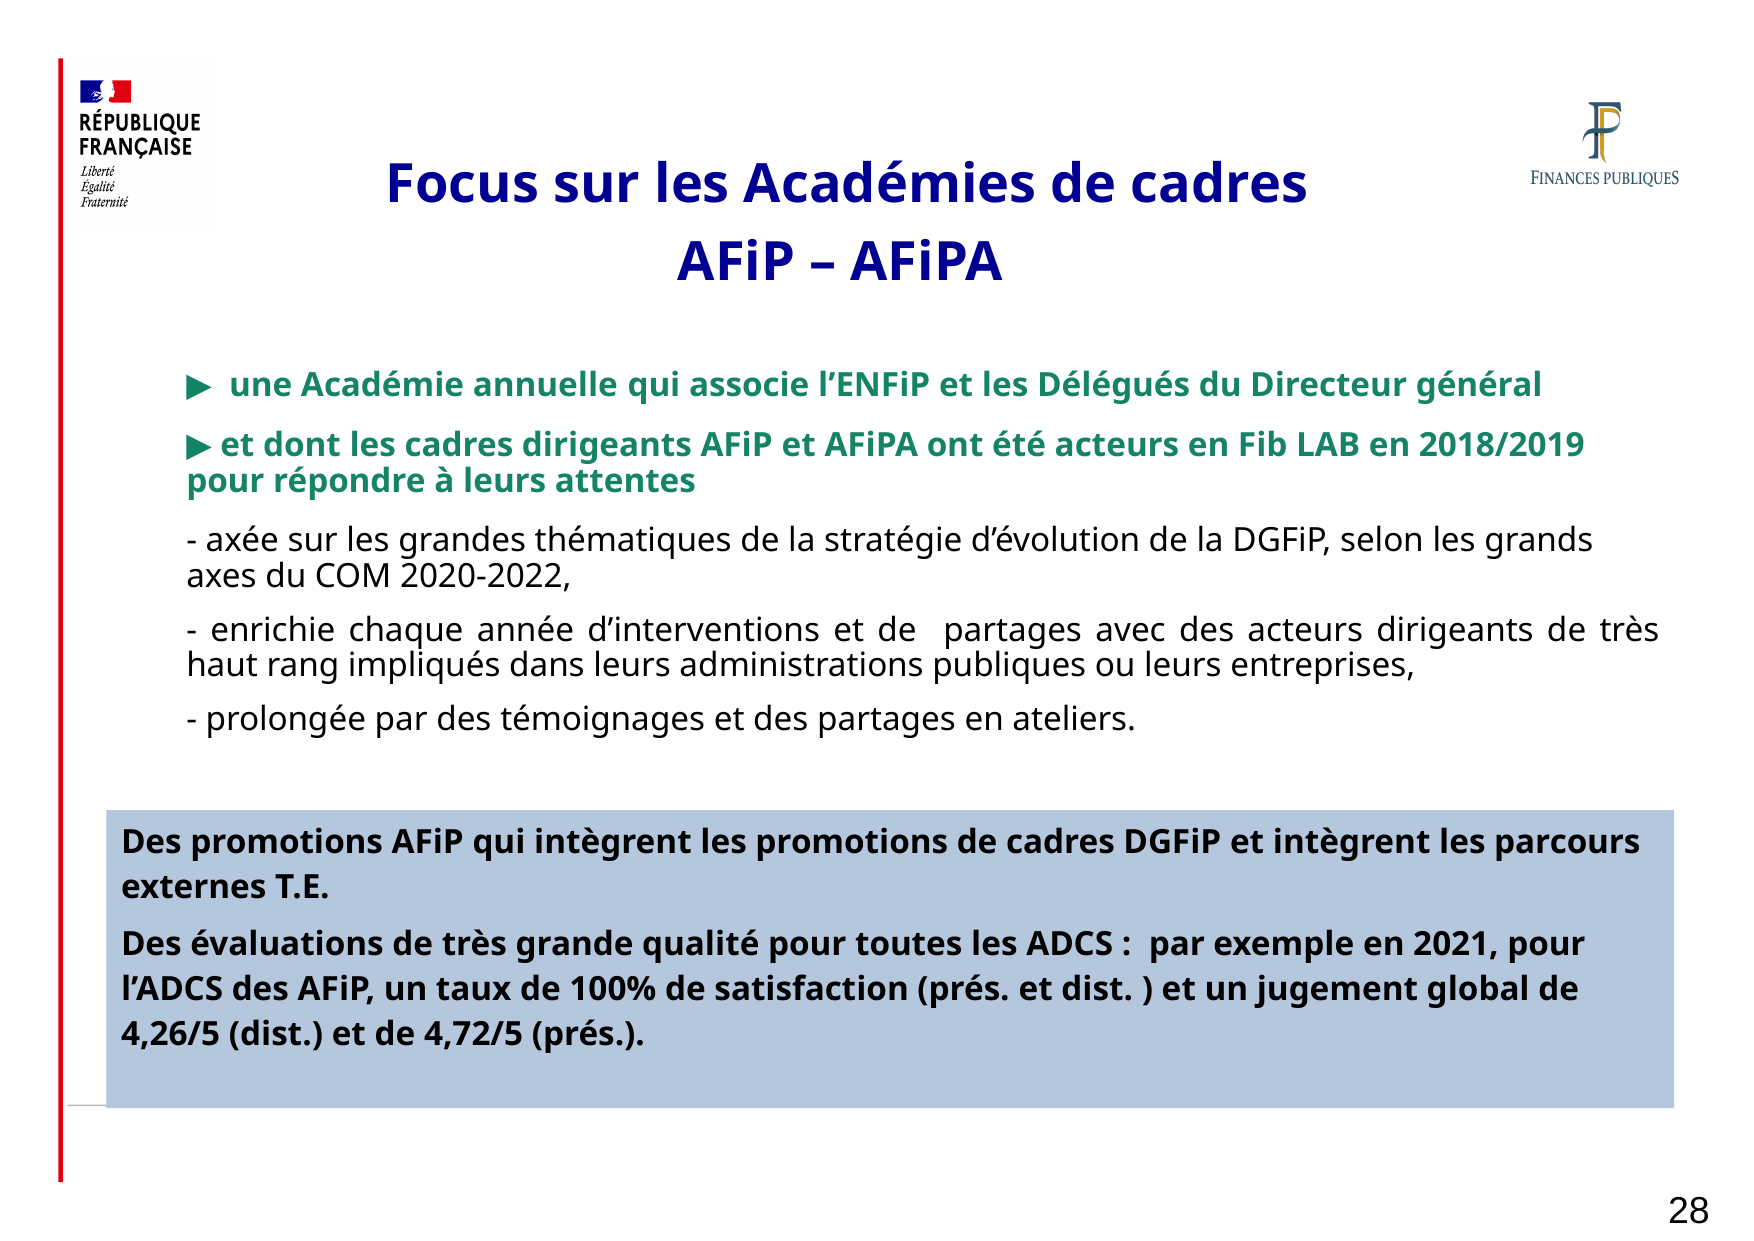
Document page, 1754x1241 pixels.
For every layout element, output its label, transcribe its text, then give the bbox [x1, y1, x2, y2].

text_box [58, 58, 63, 1183]
text_box Des promotions AFiP qui intègrent les promotions de cadres DGFiP et intègrent les parcours externes T.E. Des évaluations de très grande qualité pour toutes les ADCS : par exemple en 2021, pour l’ADCS des AFiP, un taux de 100% de satisfaction (prés. et dist. ) et un jugement global de 4,26/5 (dist.) et de 4,72/5 (prés.). [106, 810, 1675, 1080]
text_box ▶ une Académie annuelle qui associe l’ENFiP et les Délégués du Directeur général ▶ et dont les cadres dirigeants AFiP et AFiPA ont été acteurs en Fib LAB en 2018/2019 pour répondre à leurs attentes - axée sur les grandes thématiques de la stratégie d’évolution de la DGFiP, selon les grands axes du COM 2020-2022, - enrichie chaque année d’interventions et de partages avec des acteurs dirigeants de très haut rang impliqués dans leurs administrations publiques ou leurs entreprises, - prolongée par des témoignages et des partages en ateliers. [171, 306, 1678, 753]
text_box Focus sur les Académies de cadres AFiP – AFiPA [218, 120, 1477, 306]
text_box <numéro> [1524, 1181, 1725, 1241]
picture [63, 58, 218, 229]
picture [1514, 82, 1695, 204]
